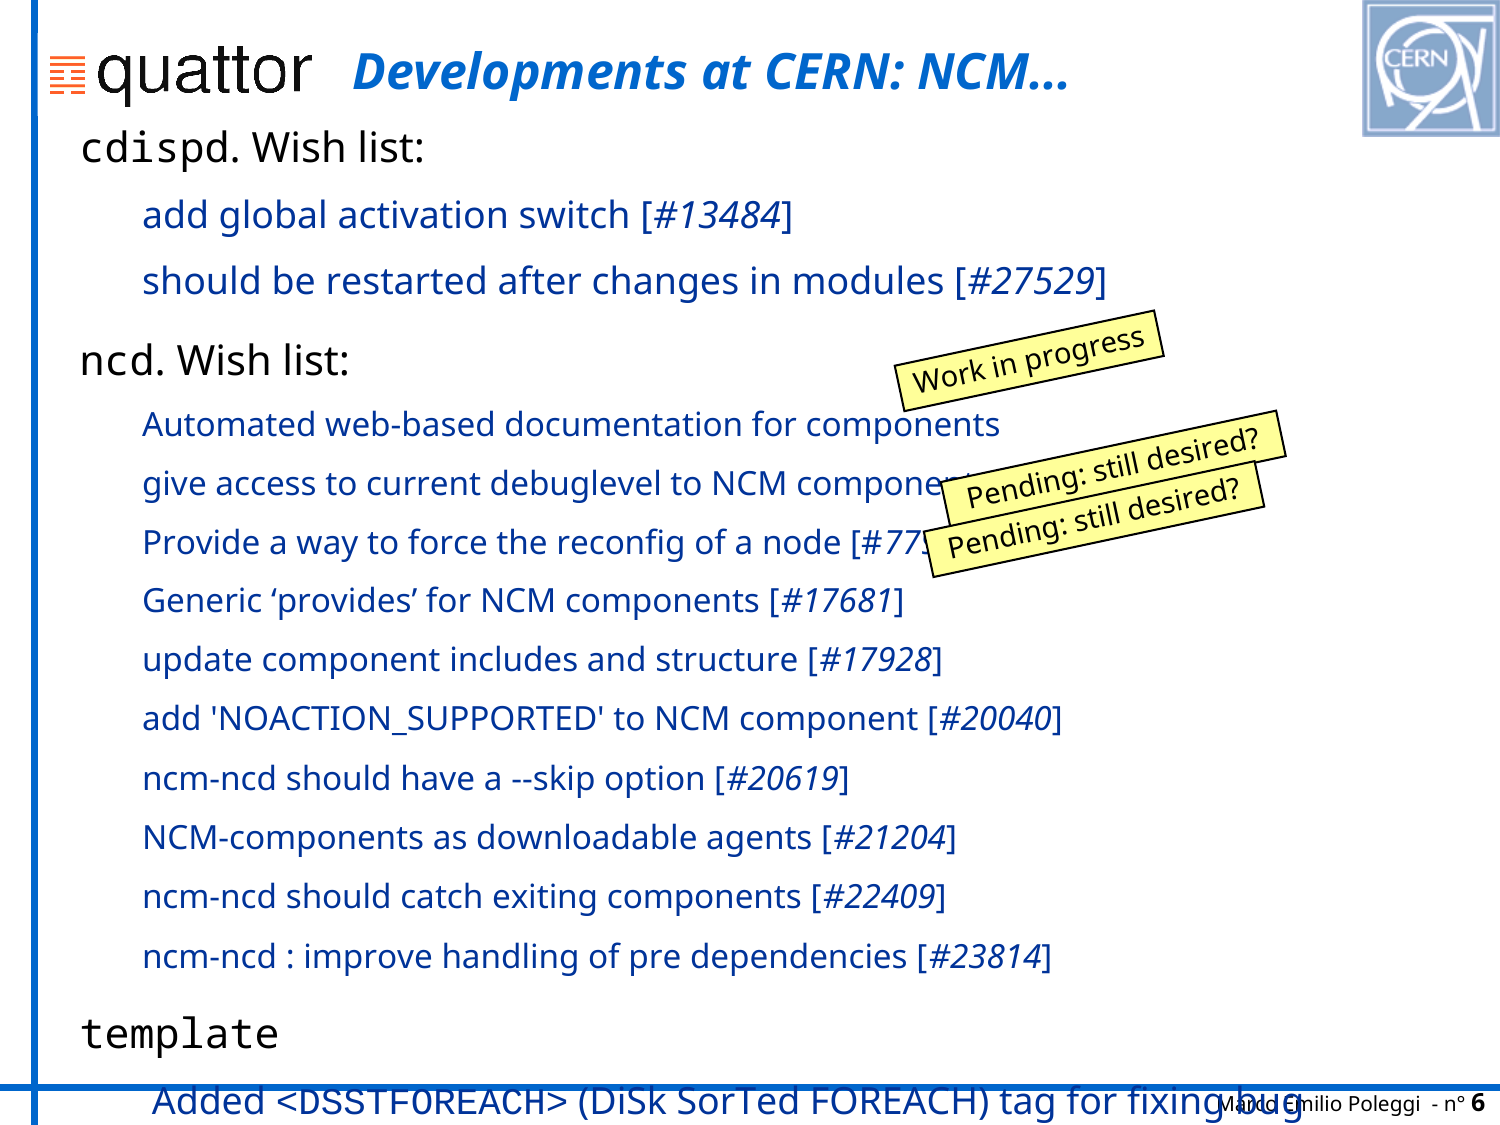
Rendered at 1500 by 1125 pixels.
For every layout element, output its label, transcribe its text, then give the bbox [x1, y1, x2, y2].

title Developments at CERN: NCM... [337, 37, 1381, 110]
text_box Pending: still desired? [923, 461, 1265, 578]
text_box Pending: still desired? [940, 410, 1286, 526]
list cdispd. Wish list: add global activation switch [#13484] should be restarted after changes in modules [#27529] ncd. Wish list: Automated web-based documentation for components give access to current debuglevel to NCM components [#3945] Provide a way to force the reconfig of a node [#7791] Generic ‘provides’ for NCM components [#17681] update component includes and structure [#17928] add 'NOACTION_SUPPORTED' to NCM component [#20040] ncm-ncd should have a --skip option [#20619] NCM-components as downloadable agents [#21204] ncm-ncd should catch exiting components [#22409] ncm-ncd : improve handling of pre dependencies [#23814] template Added <DSSTFOREACH> (DiSk SorTed FOREACH) tag for fixing bug #26137. Still needed, Luis? [64, 110, 1450, 1072]
text_box Work in progress [894, 310, 1164, 412]
